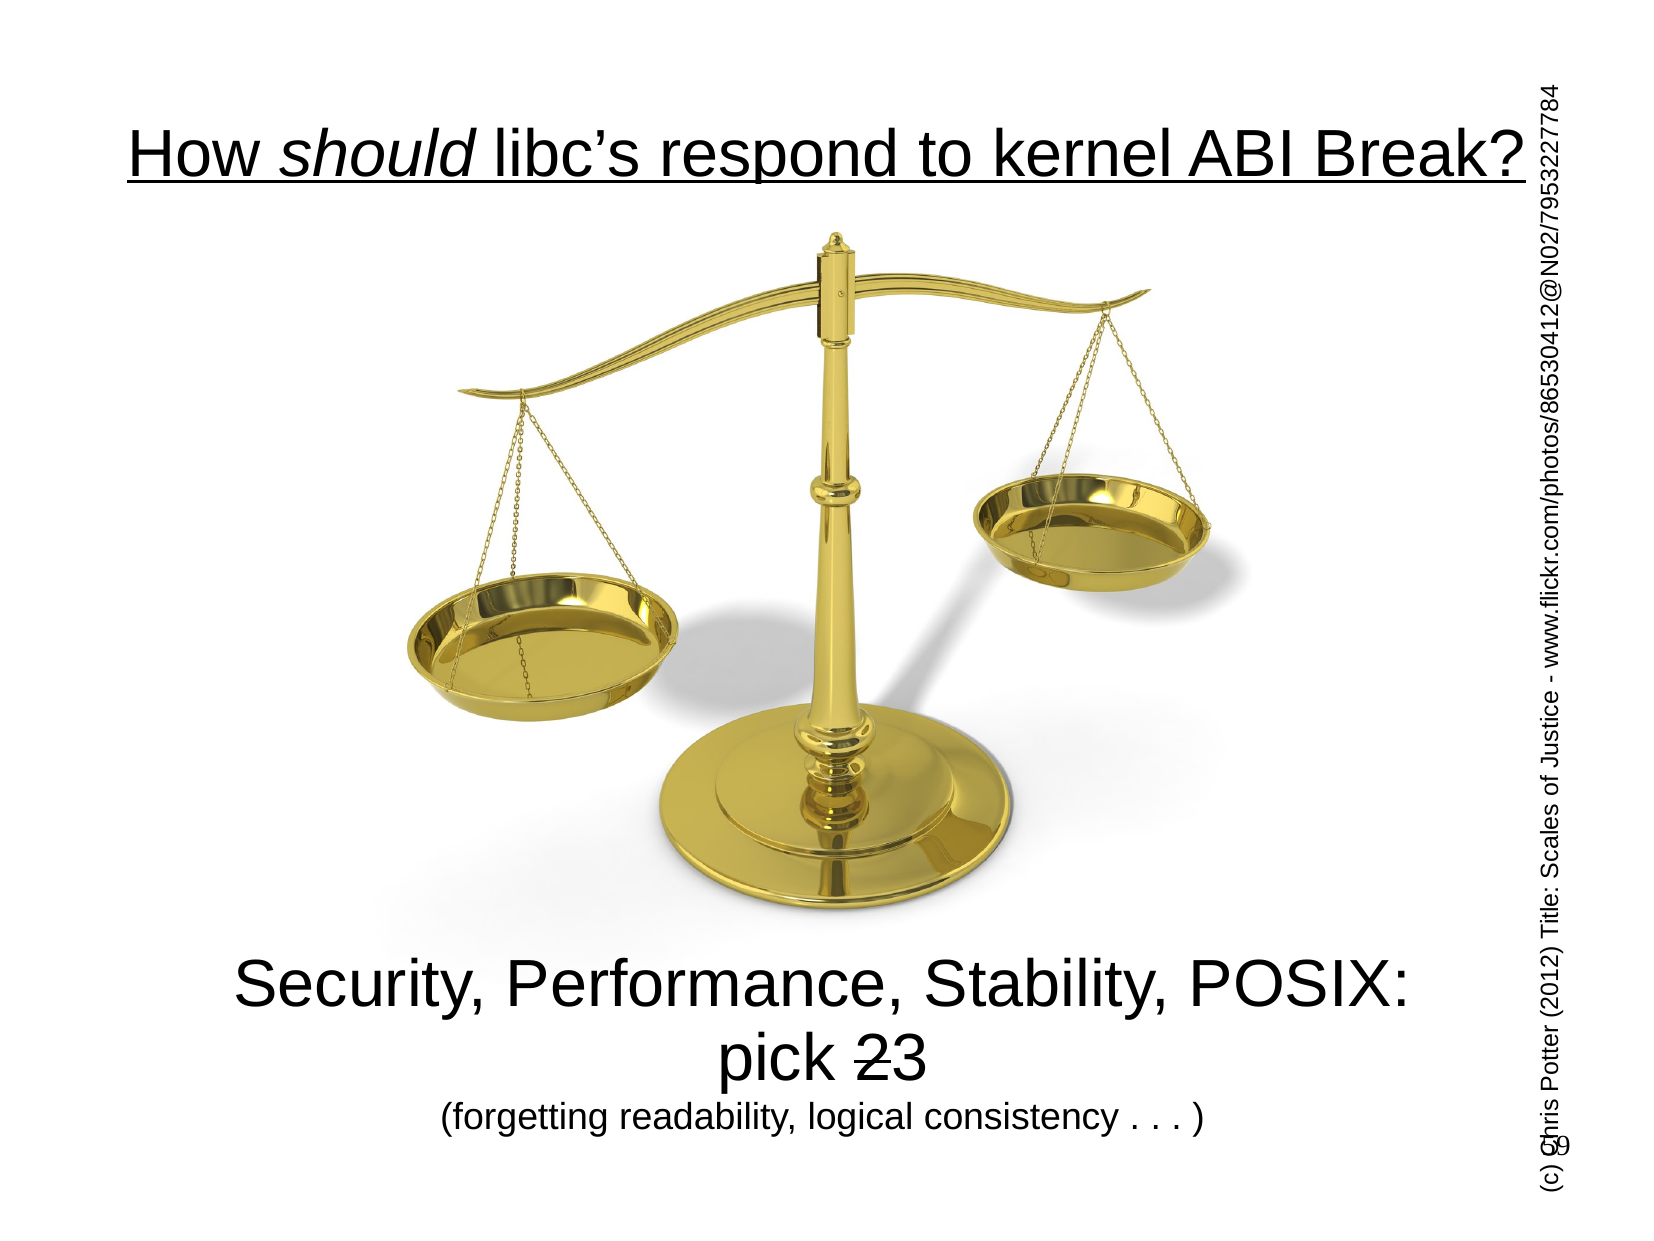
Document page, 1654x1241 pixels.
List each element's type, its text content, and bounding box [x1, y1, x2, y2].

picture [226, 184, 1427, 938]
text_box (c) Chris Potter (2012) Title: Scales of Justice - www.flickr.com/photos/86530412@N02/7953227784 [1527, 69, 1571, 1209]
title How should libc’s respond to kernel ABI Break? [82, 49, 1571, 257]
text_box Security, Performance, Stability, POSIX: pick 23 (forgetting readability, logical consistency . . . ) [150, 938, 1496, 1145]
